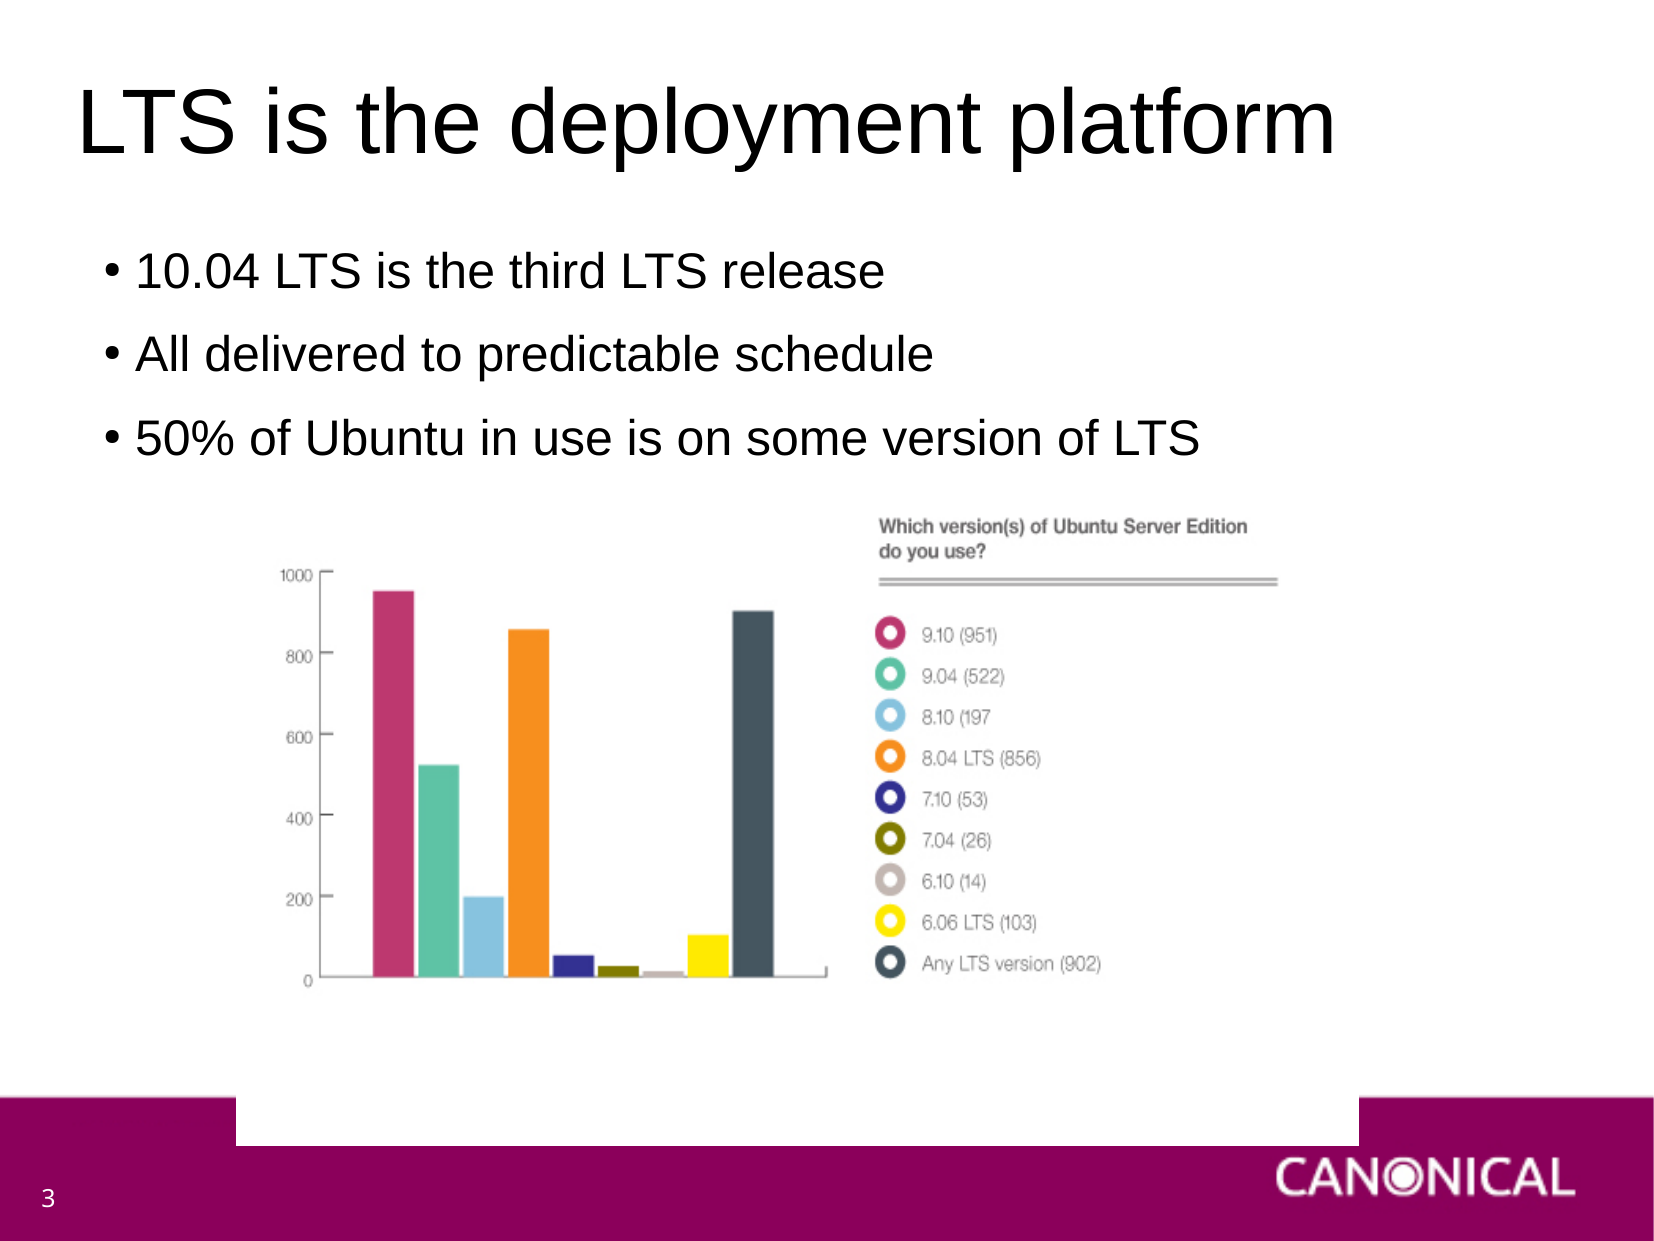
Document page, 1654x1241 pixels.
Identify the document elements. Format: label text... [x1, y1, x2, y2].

picture [0, 0, 1654, 1241]
title LTS is the deployment platform [76, 11, 1589, 237]
text_box 10.04 LTS is the third LTS release All delivered to predictable schedule 50% of Ubuntu in use is on some version of LTS [88, 235, 1447, 1241]
